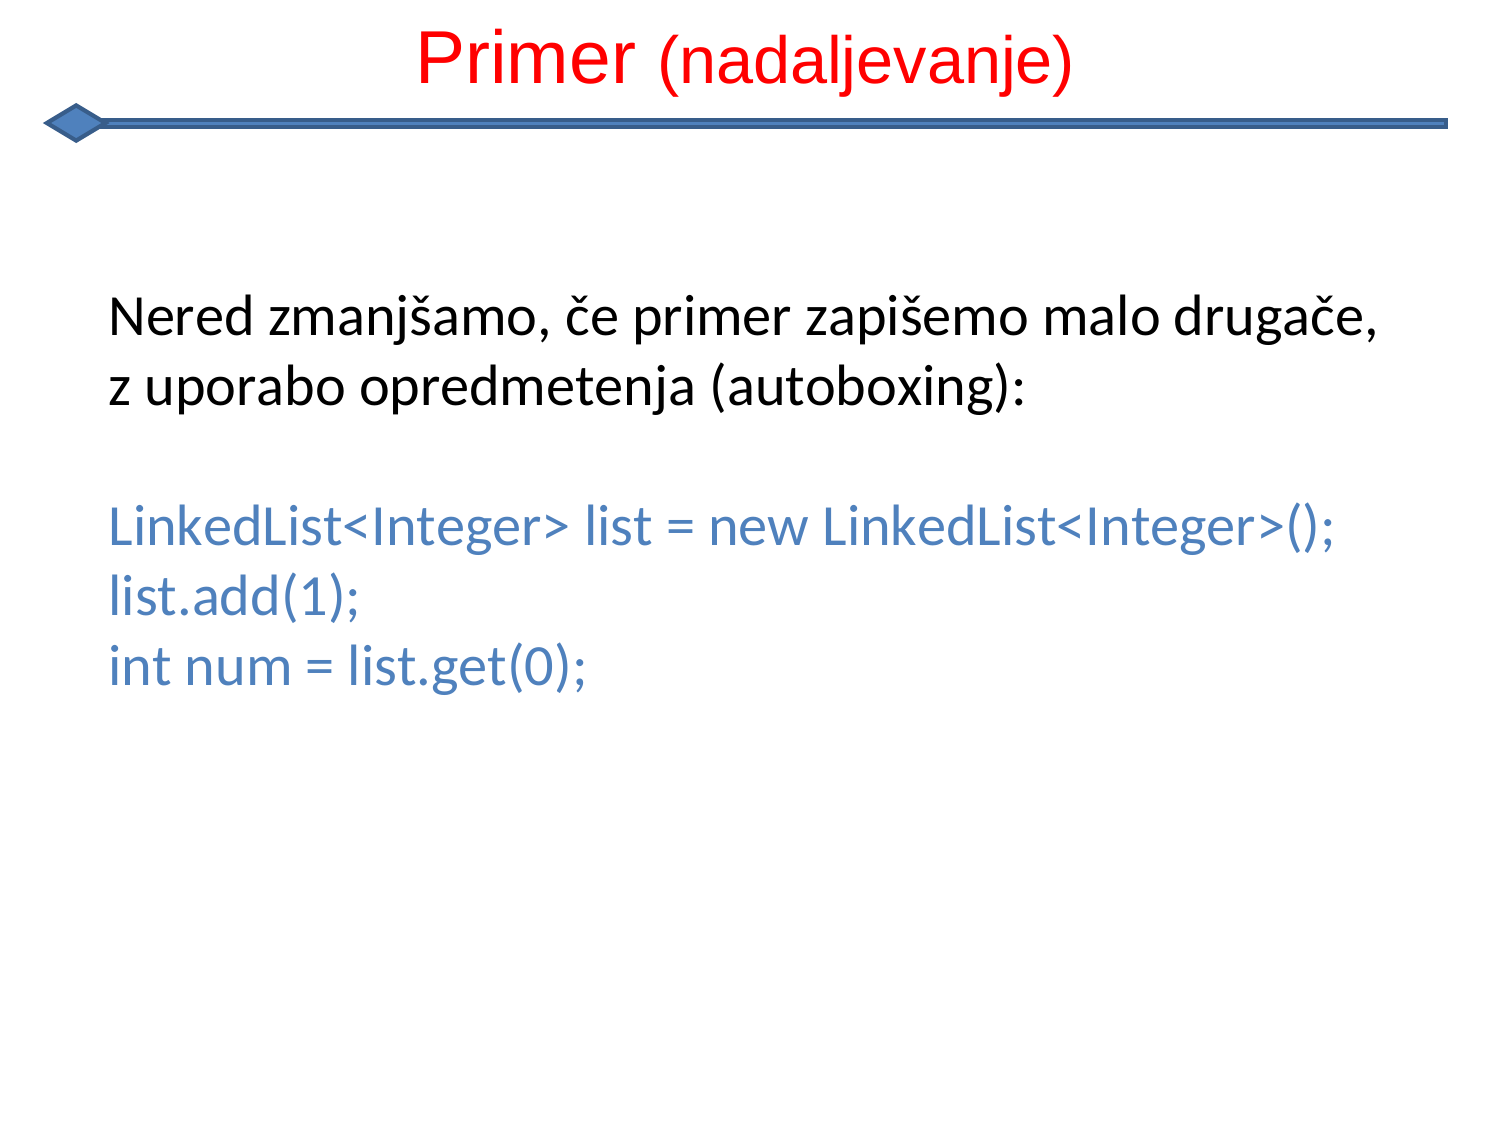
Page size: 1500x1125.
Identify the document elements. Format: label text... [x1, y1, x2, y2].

text_box Nered zmanjšamo, če primer zapišemo malo drugače, z uporabo opredmetenja (autoboxing): LinkedList<Integer> list = new LinkedList<Integer>(); list.add(1); int num = list.get(0); [93, 269, 1407, 775]
title Primer (nadaljevanje) [70, 0, 1421, 108]
